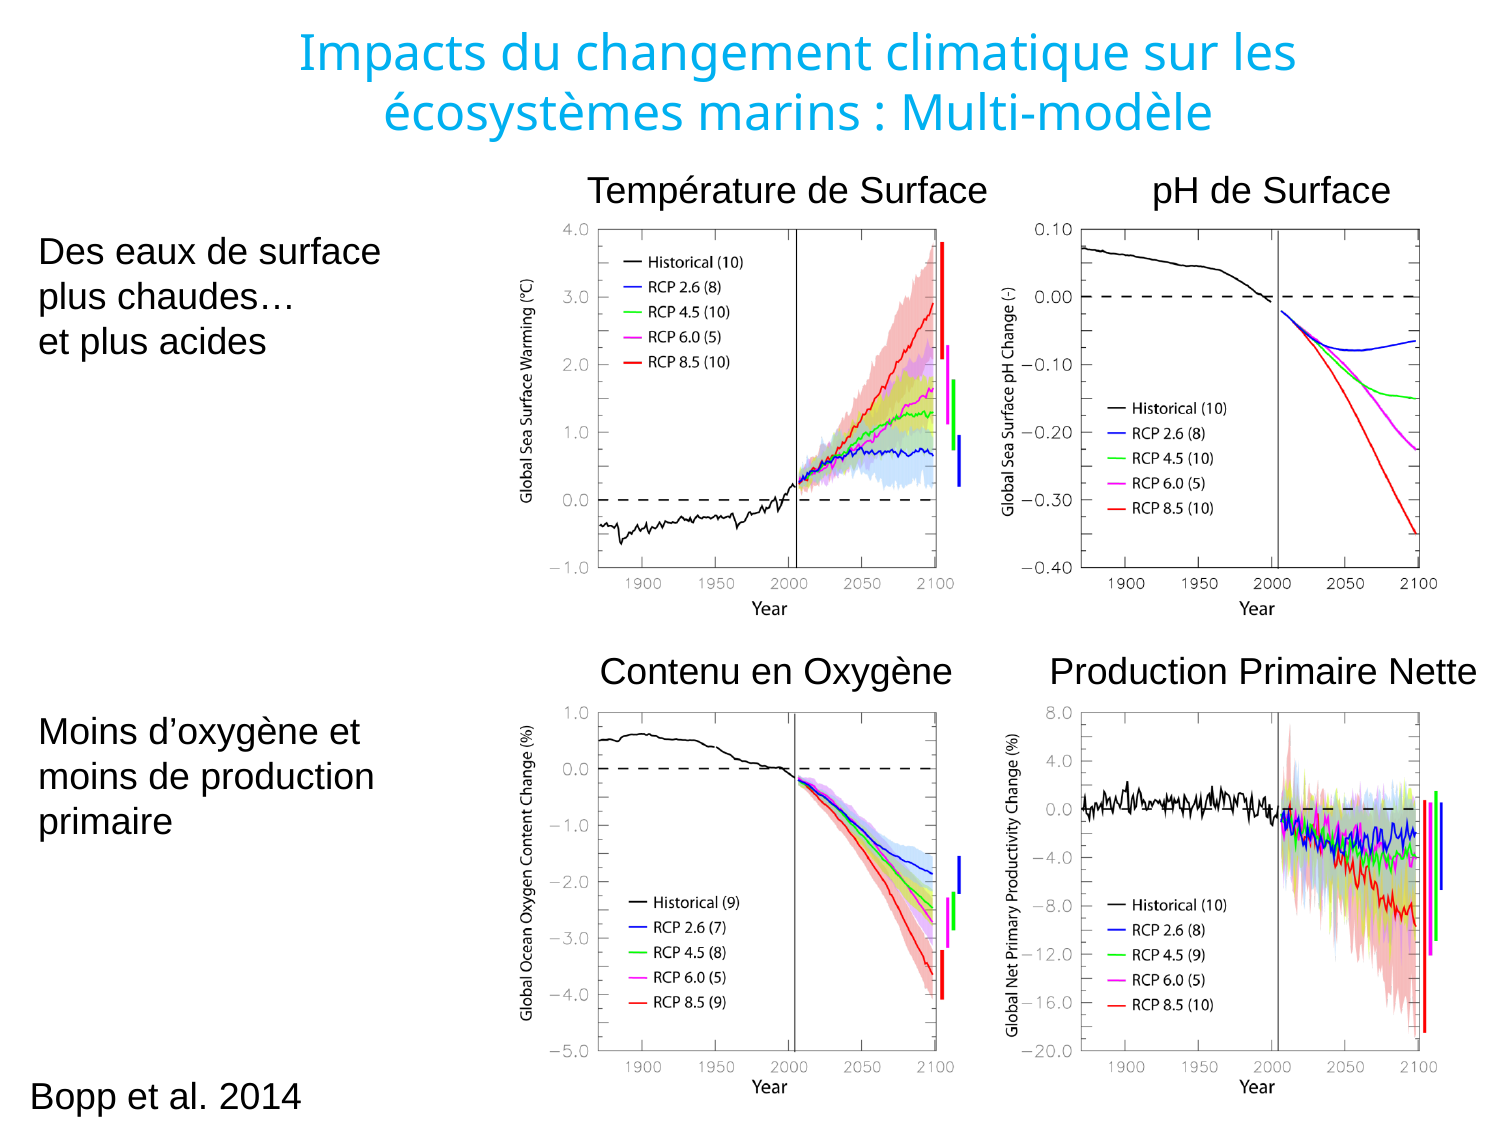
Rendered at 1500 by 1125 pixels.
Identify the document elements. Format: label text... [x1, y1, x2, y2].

text_box Bopp et al. 2014 [14, 1064, 318, 1125]
text_box Production Primaire Nette [1034, 639, 1493, 700]
picture [510, 219, 1443, 1098]
text_box Moins d’oxygène et moins de production primaire [23, 699, 401, 850]
text_box Des eaux de surface plus chaudes… et plus acides [23, 219, 408, 370]
text_box pH de Surface [1136, 158, 1407, 219]
text_box Contenu en Oxygène [584, 639, 969, 700]
text_box Température de Surface [571, 158, 1004, 219]
text_box Impacts du changement climatique sur les écosystèmes marins : Multi-modèle [155, 12, 1443, 149]
